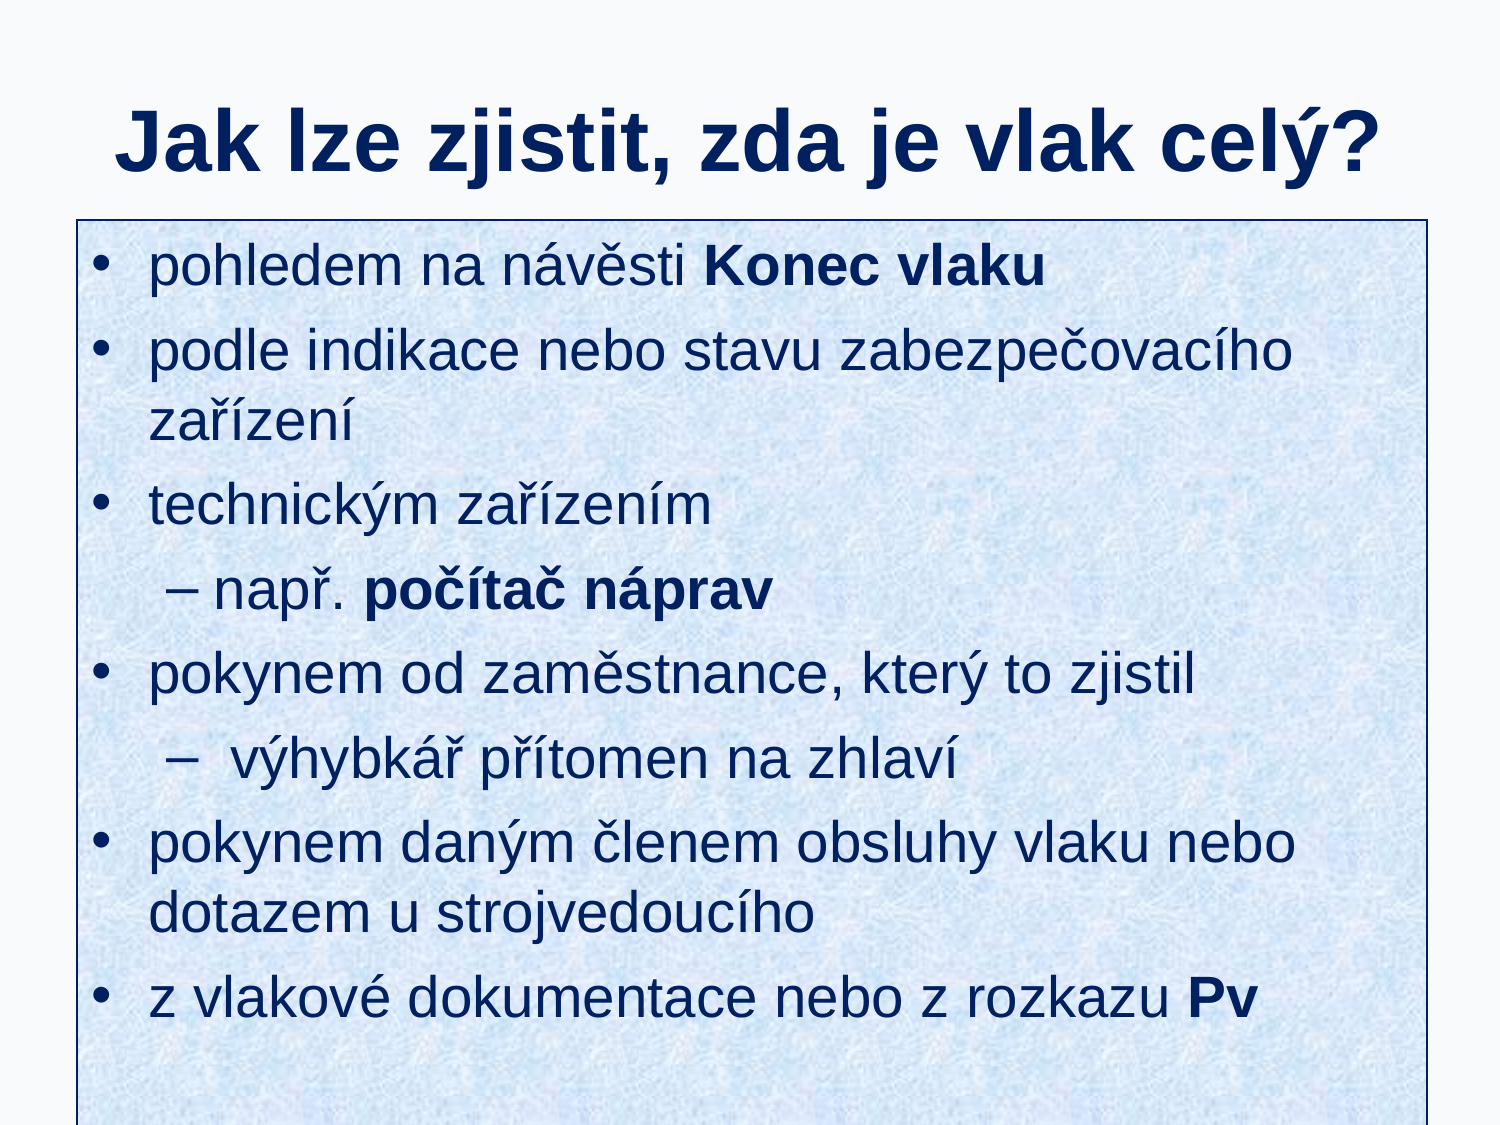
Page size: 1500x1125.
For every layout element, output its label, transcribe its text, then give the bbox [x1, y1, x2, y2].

list pohledem na návěsti Konec vlaku podle indikace nebo stavu zabezpečovacího zařízení technickým zařízením např. počítač náprav pokynem od zaměstnance, který to zjistil výhybkář přítomen na zhlaví pokynem daným členem obsluhy vlaku nebo dotazem u strojvedoucího z vlakové dokumentace nebo z rozkazu Pv [76, 220, 1427, 1125]
title Jak lze zjistit, zda je vlak celý? [75, 42, 1426, 231]
